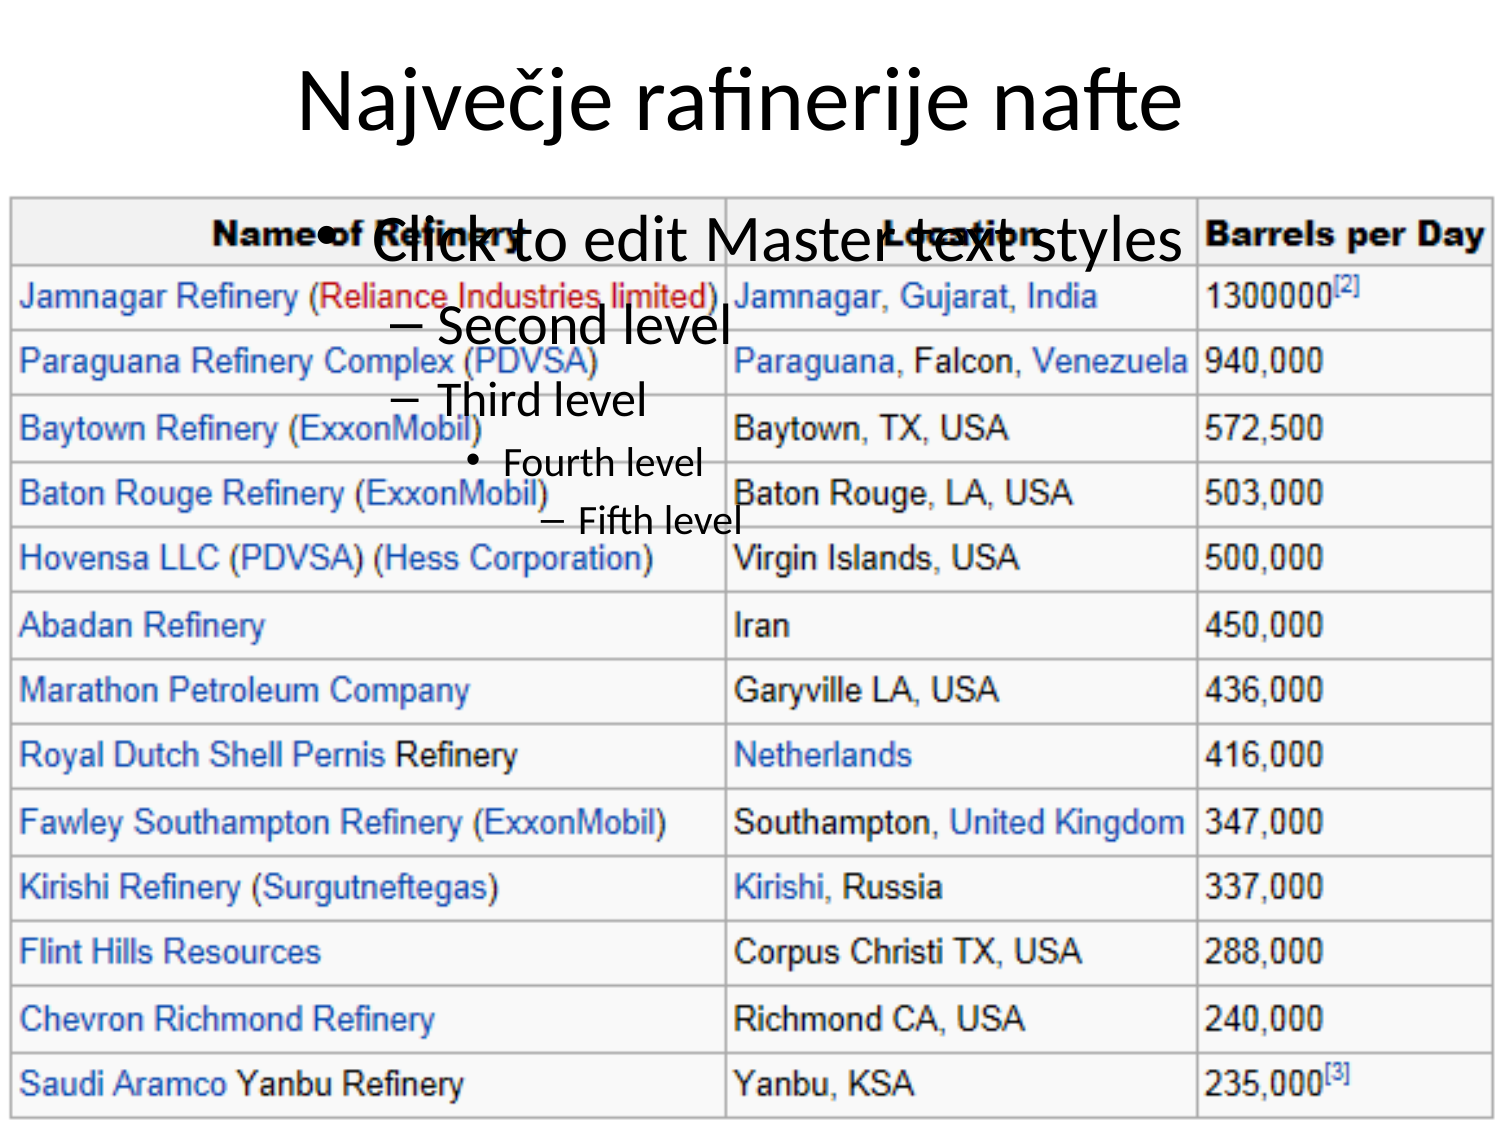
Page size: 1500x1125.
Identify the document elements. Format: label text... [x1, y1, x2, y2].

picture [0, 187, 1500, 1125]
title Največje rafinerije nafte [76, 0, 1427, 187]
